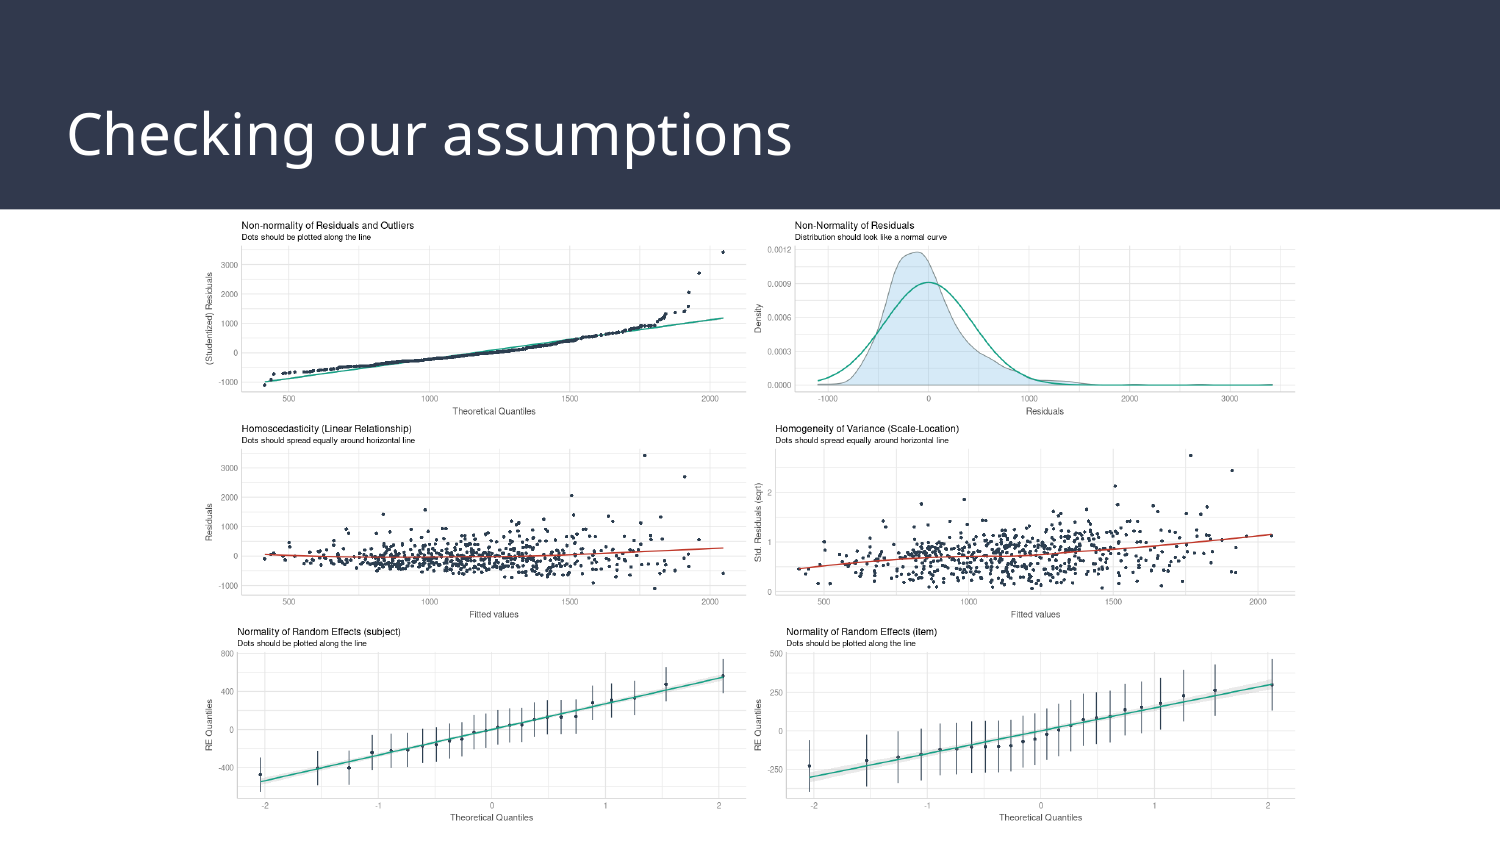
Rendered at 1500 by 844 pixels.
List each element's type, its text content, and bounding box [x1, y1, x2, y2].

title Checking our assumptions [51, 82, 1449, 185]
picture [201, 217, 1299, 827]
